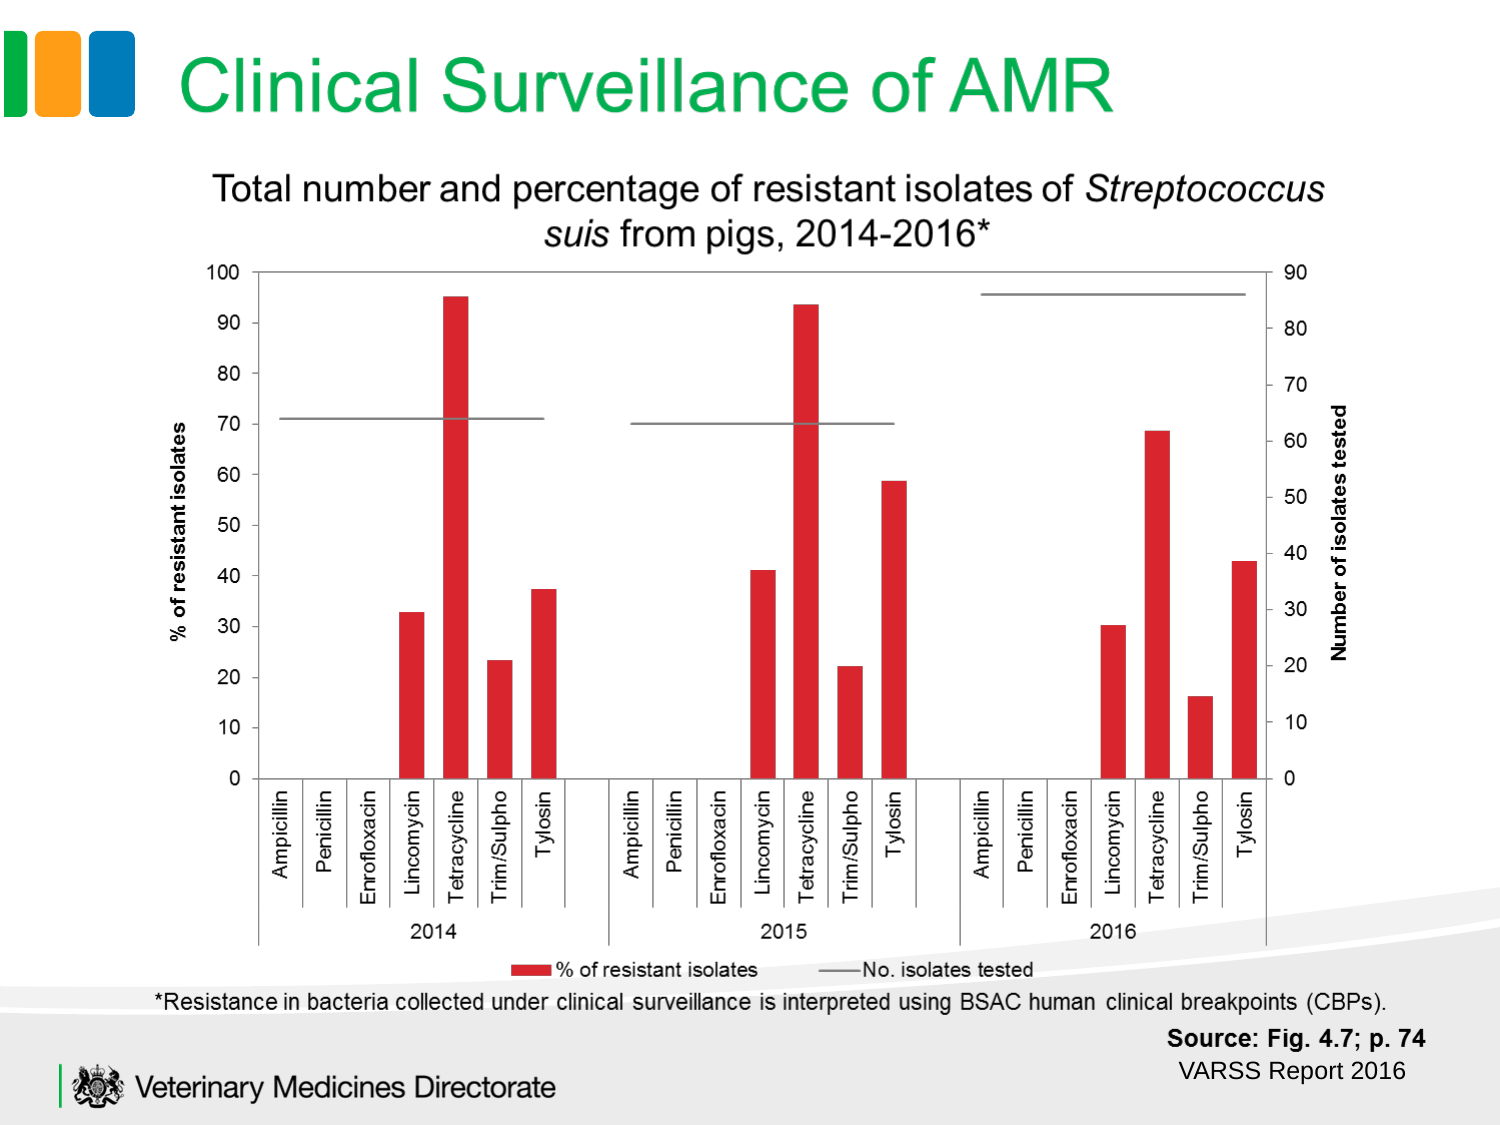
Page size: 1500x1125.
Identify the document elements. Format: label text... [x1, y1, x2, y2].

picture [59, 16, 1441, 1109]
text_box VARSS Report 2016 [1163, 1046, 1424, 1093]
